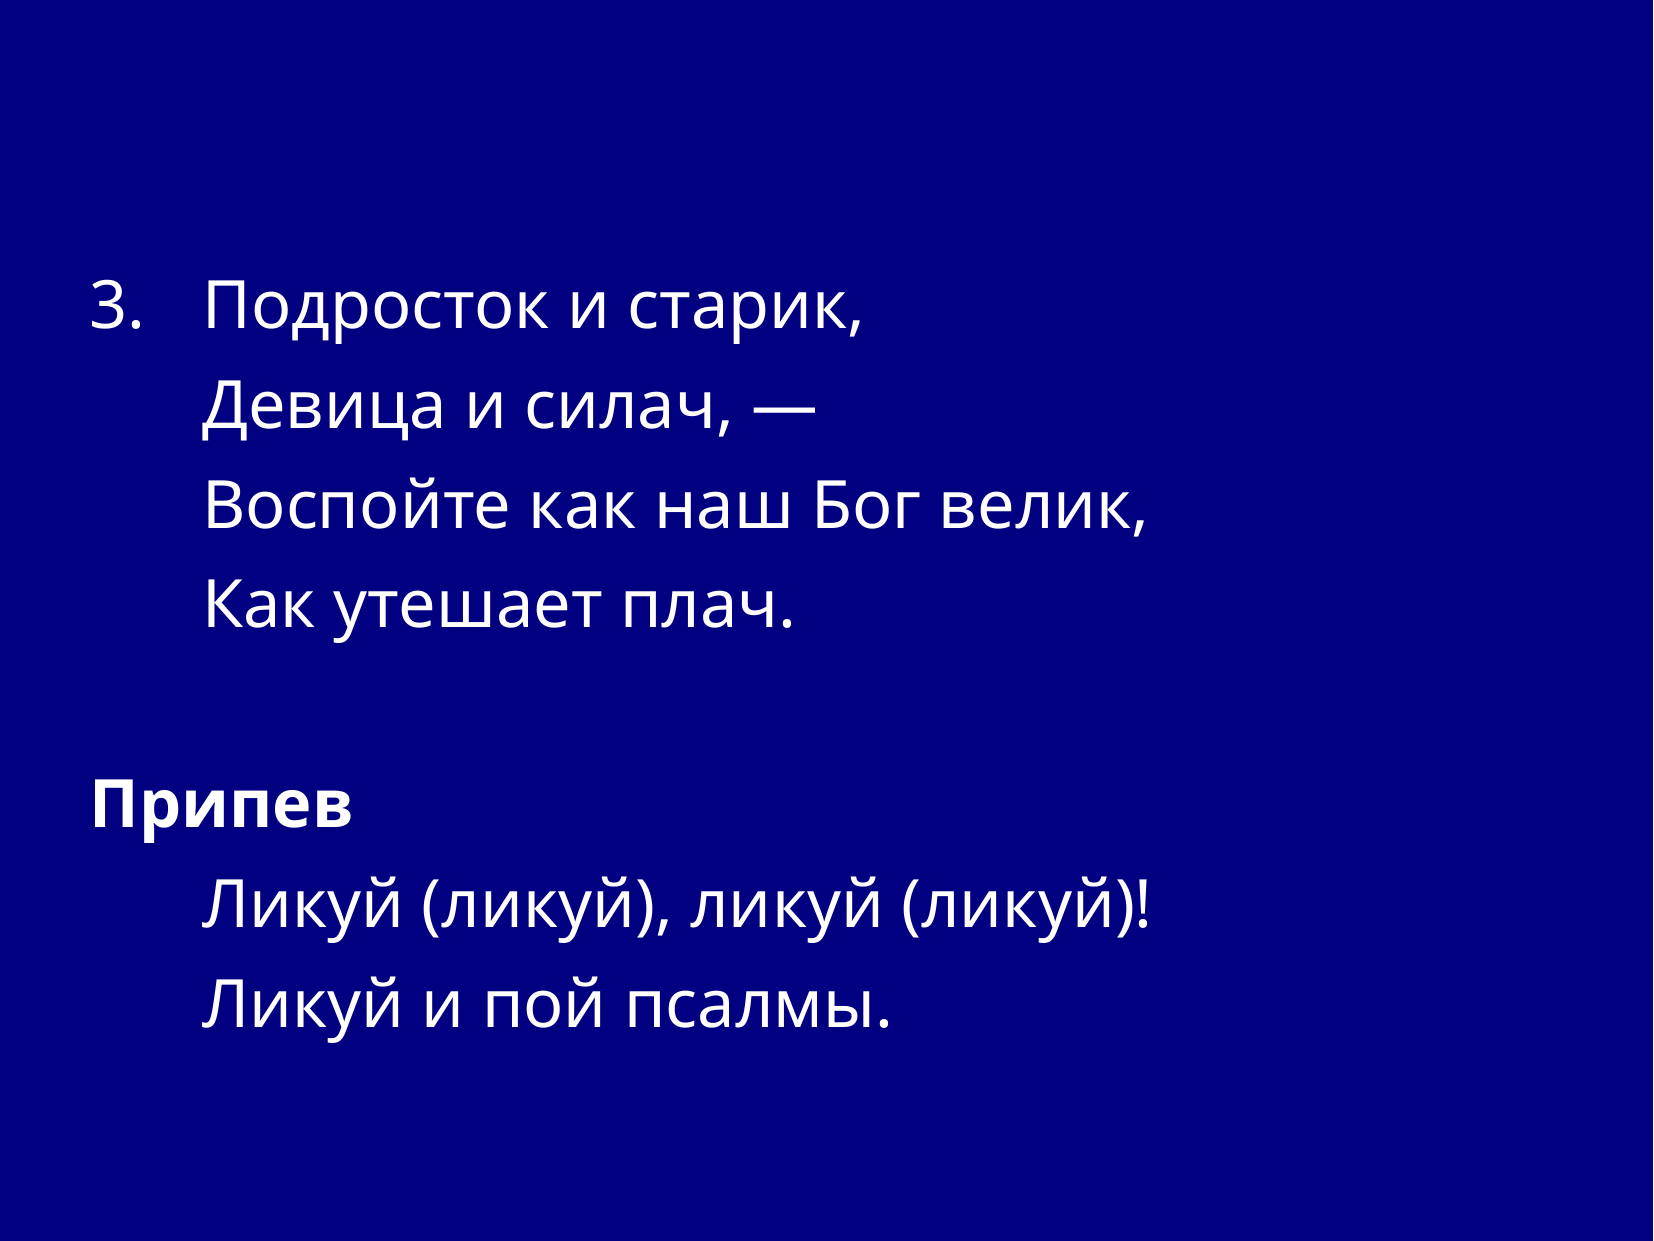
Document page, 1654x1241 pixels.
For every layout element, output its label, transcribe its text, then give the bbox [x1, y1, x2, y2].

text_box 3. Подросток и старик, Девица и силач, ― Воспойте как наш Бог велик, Как утешает плач. Припев Ликуй (ликуй), ликуй (ликуй)! Ликуй и пой псалмы. [75, 150, 1576, 1163]
